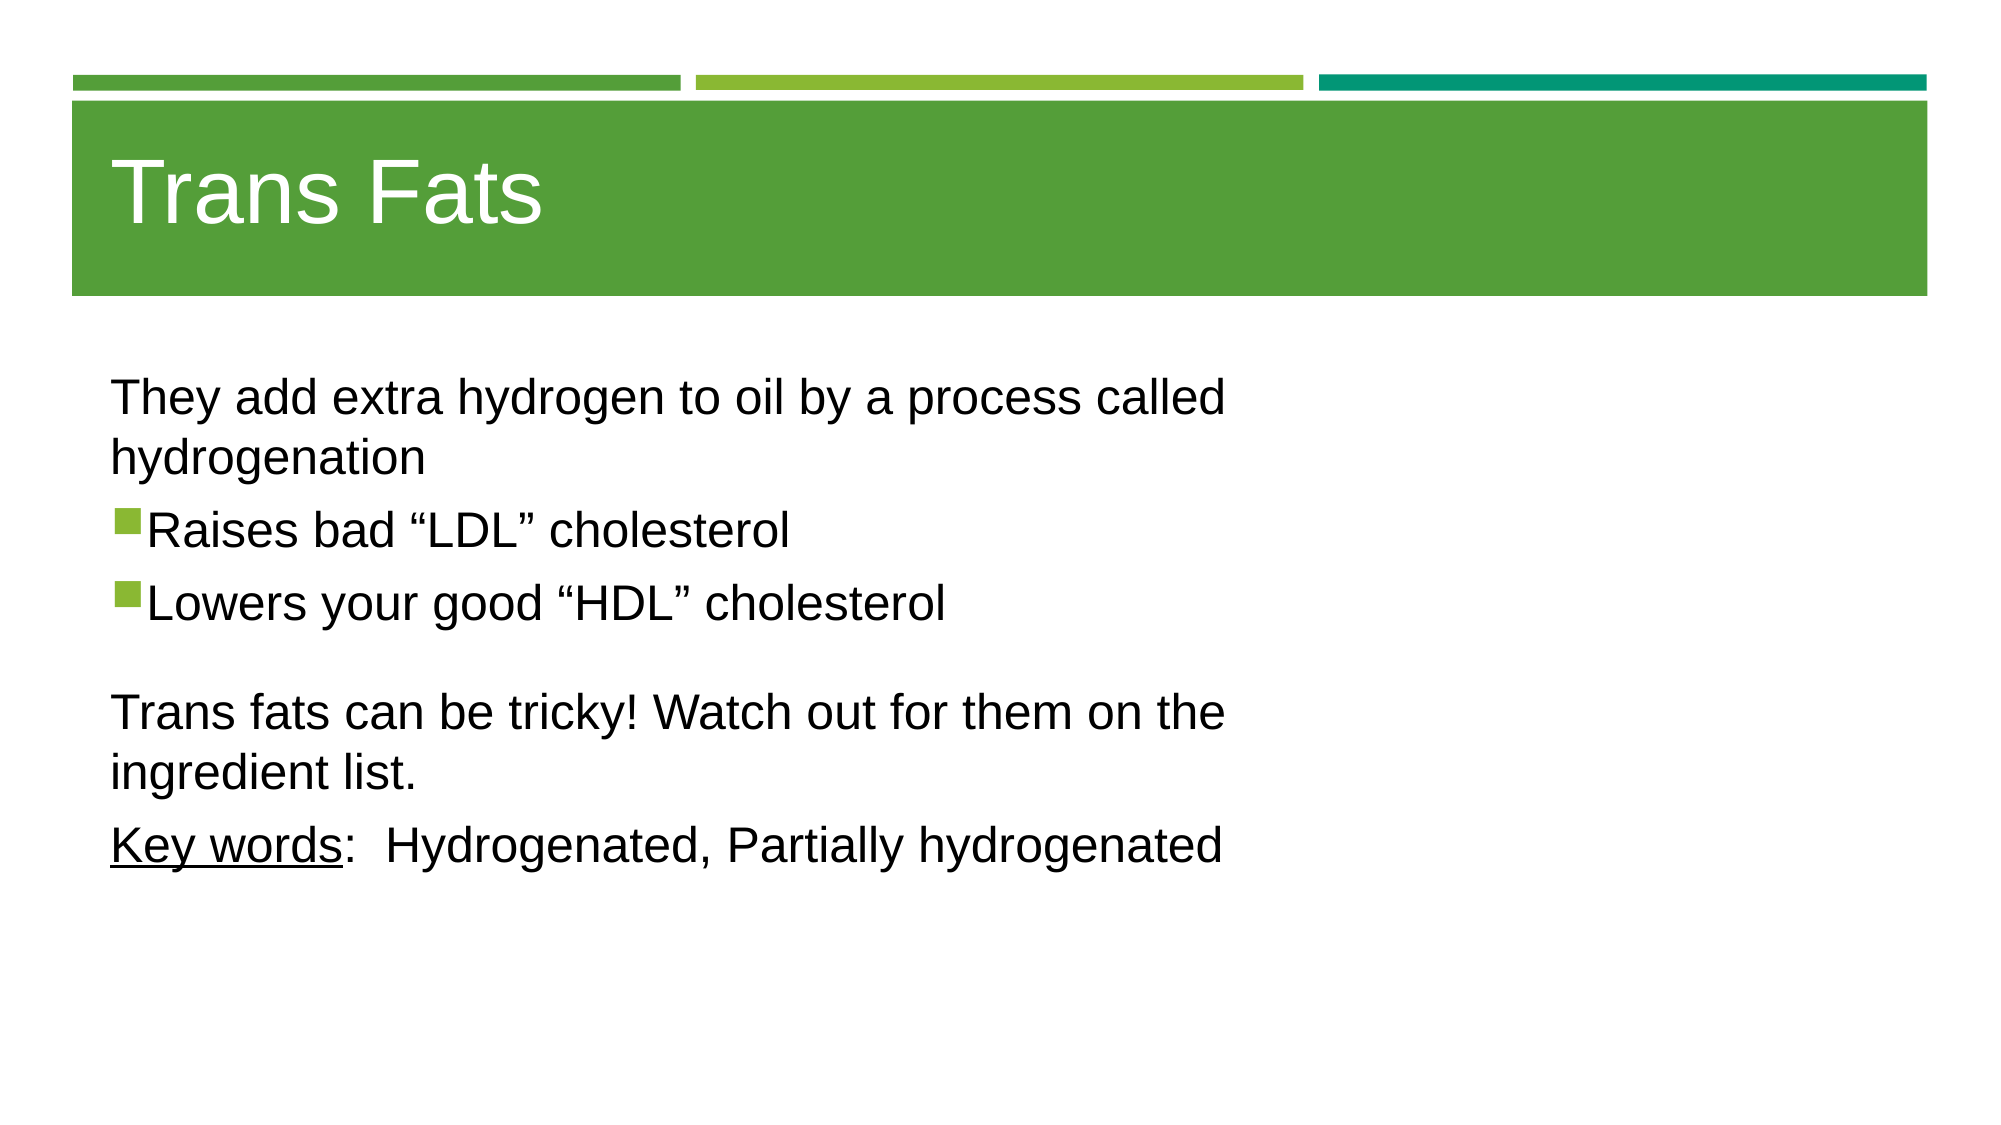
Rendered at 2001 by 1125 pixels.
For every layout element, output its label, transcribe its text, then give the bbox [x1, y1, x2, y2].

title Trans Fats [95, 124, 1905, 282]
list They add extra hydrogen to oil by a process called hydrogenation Raises bad “LDL” cholesterol Lowers your good “HDL” cholesterol Trans fats can be tricky! Watch out for them on the ingredient list. Key words: Hydrogenated, Partially hydrogenated [95, 357, 1394, 1018]
